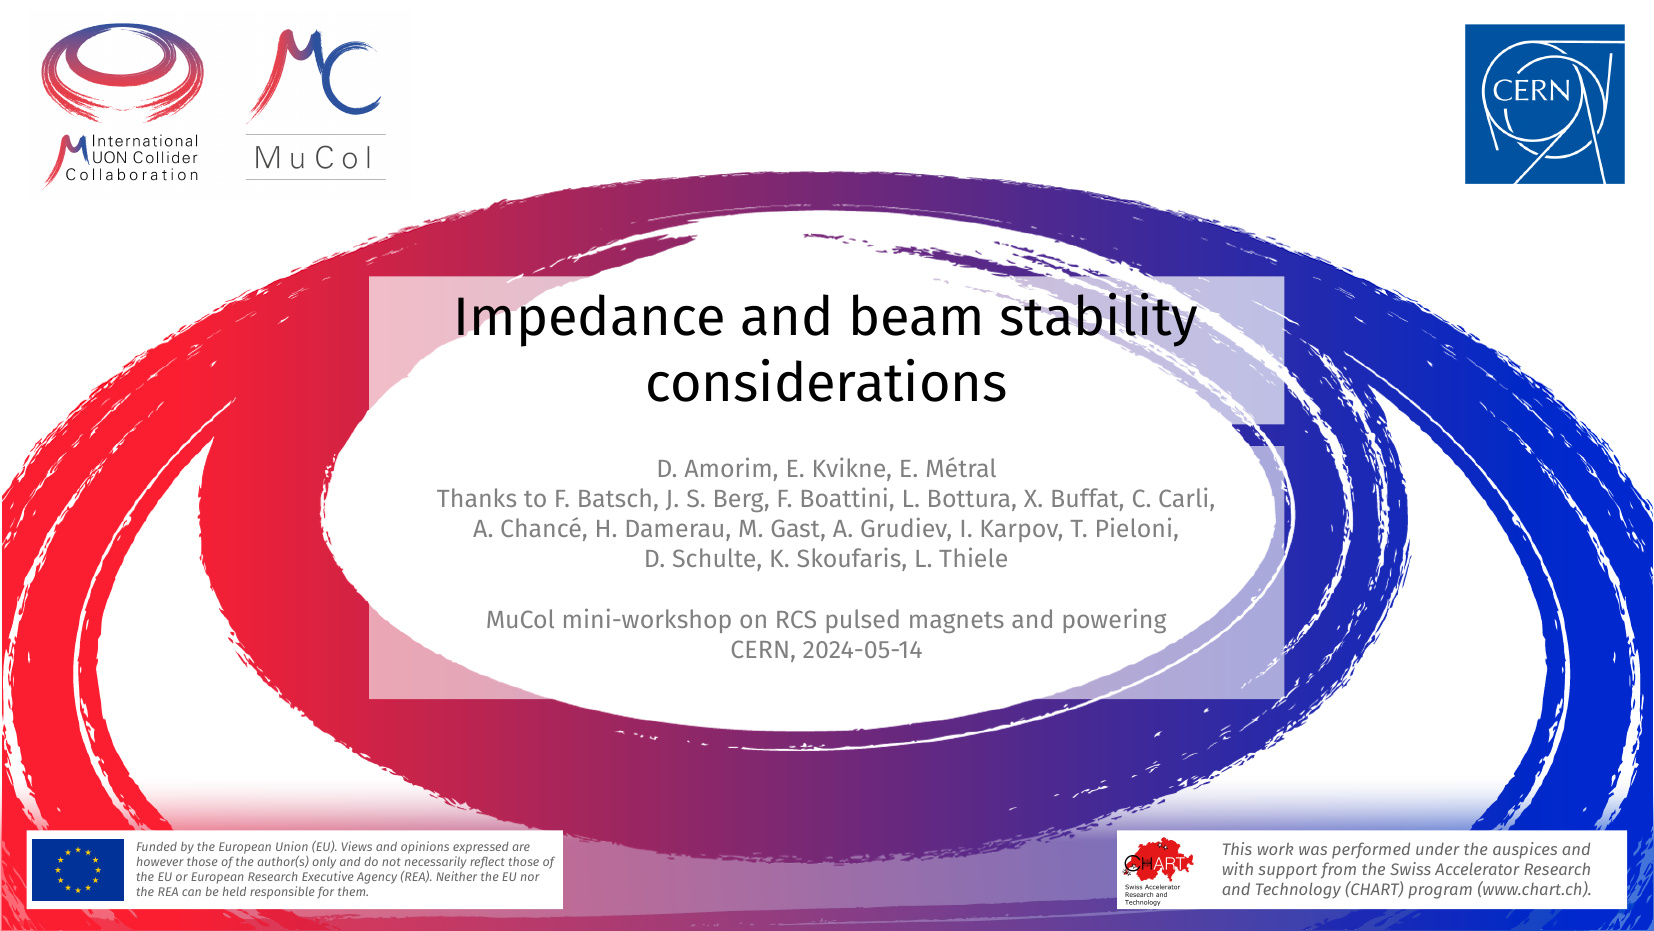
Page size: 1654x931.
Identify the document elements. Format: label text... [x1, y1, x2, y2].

text_box Funded by the European Union (EU). Views and opinions expressed are however those of the author(s) only and do not necessarily reflect those of the EU or European Research Executive Agency (REA). Neither the EU nor the REA can be held responsible for them. [121, 832, 574, 908]
text_box D. Amorim, E. Kvikne, E. Métral Thanks to F. Batsch, J. S. Berg, F. Boattini, L. Bottura, X. Buffat, C. Carli, A. Chancé, H. Damerau, M. Gast, A. Grudiev, I. Karpov, T. Pieloni, D. Schulte, K. Skoufaris, L. Thiele MuCol mini-workshop on RCS pulsed magnets and powering CERN, 2024-05-14 [369, 446, 1285, 673]
text_box Impedance and beam stability considerations [369, 280, 1285, 421]
text_box [1117, 830, 1628, 910]
text_box [26, 830, 563, 910]
picture [0, 2, 1654, 931]
text_box This work was performed under the auspices and with support from the Swiss Accelerator Research and Technology (CHART) program (www.chart.ch). [1207, 831, 1622, 908]
